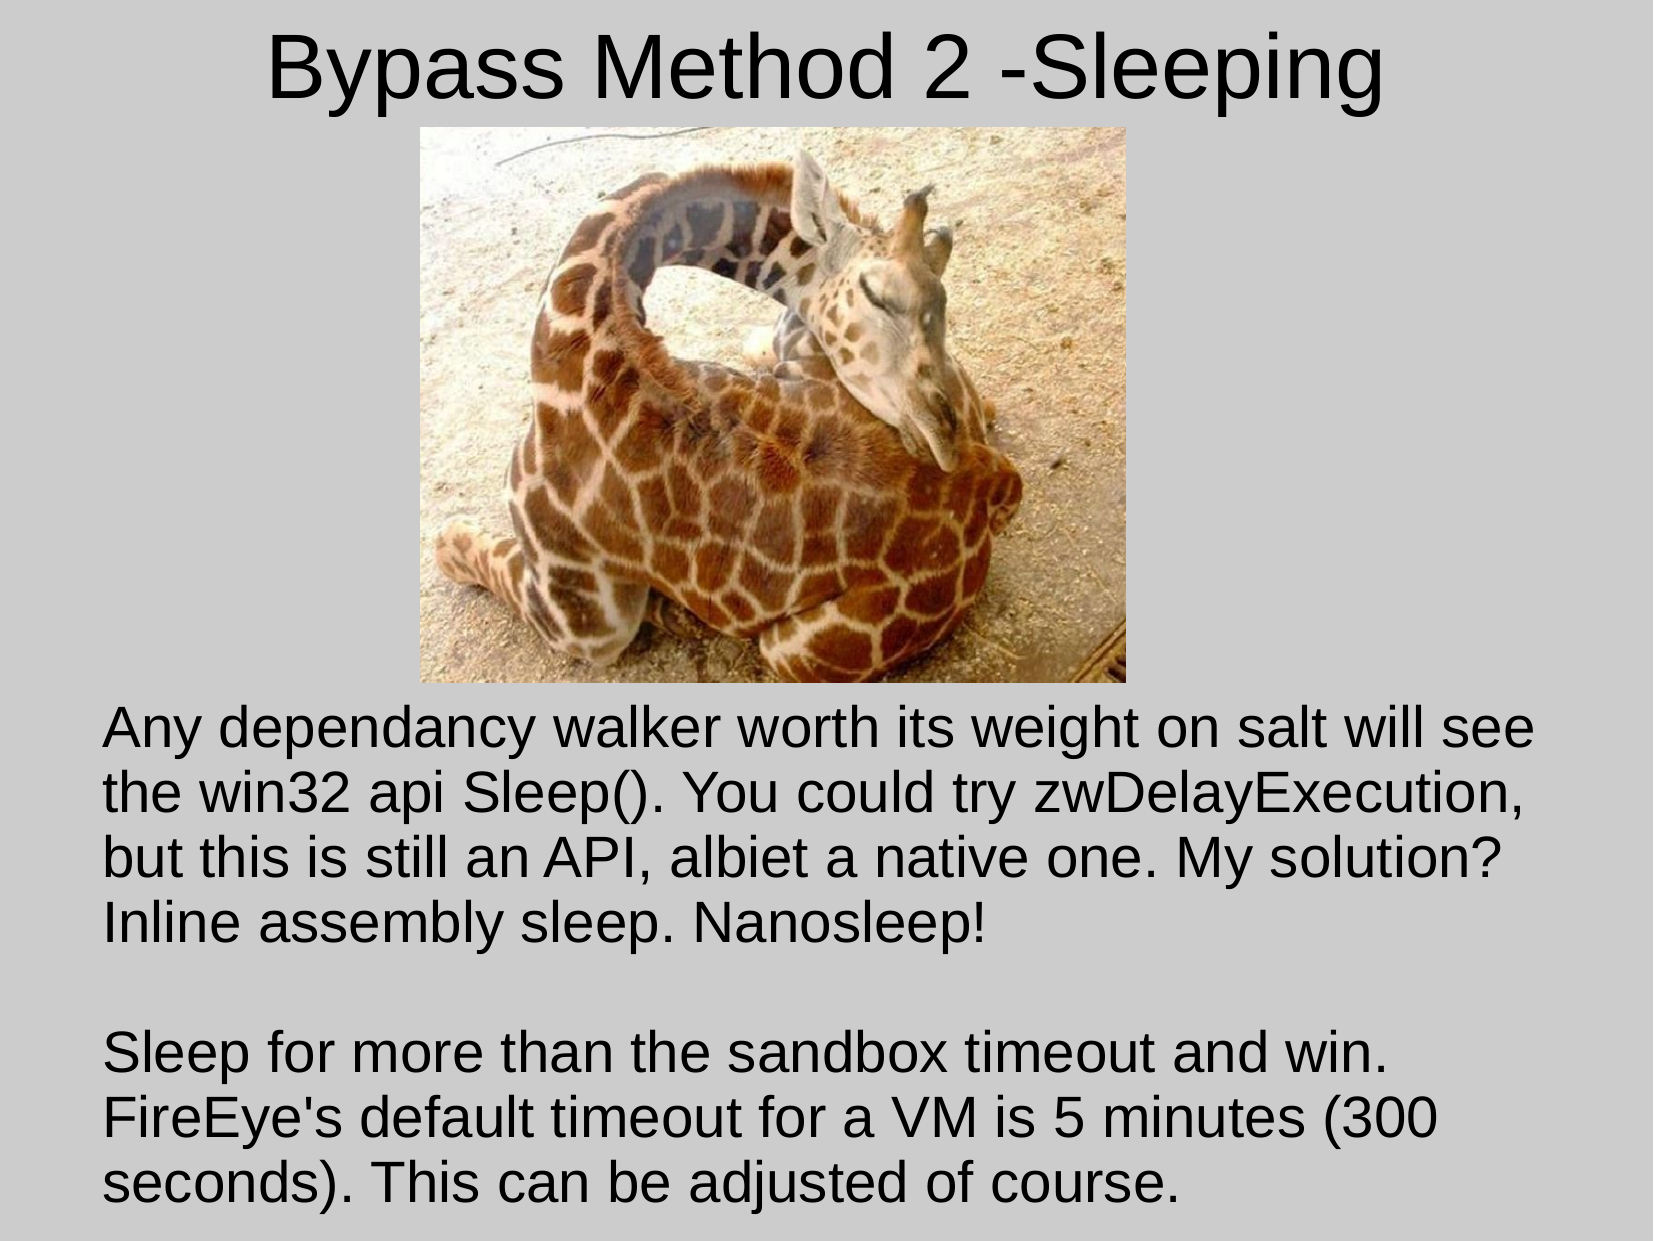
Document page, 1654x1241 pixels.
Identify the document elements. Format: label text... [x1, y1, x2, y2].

title Bypass Method 2 -Sleeping [82, 15, 1571, 119]
title Any dependancy walker worth its weight on salt will see the win32 api Sleep(). You could try zwDelayExecution, but this is still an API, albiet a native one. My solution? Inline assembly sleep. Nanosleep! Sleep for more than the sandbox timeout and win. FireEye's default timeout for a VM is 5 minutes (300 seconds). This can be adjusted of course. [102, 694, 1591, 1216]
picture [420, 127, 1126, 683]
